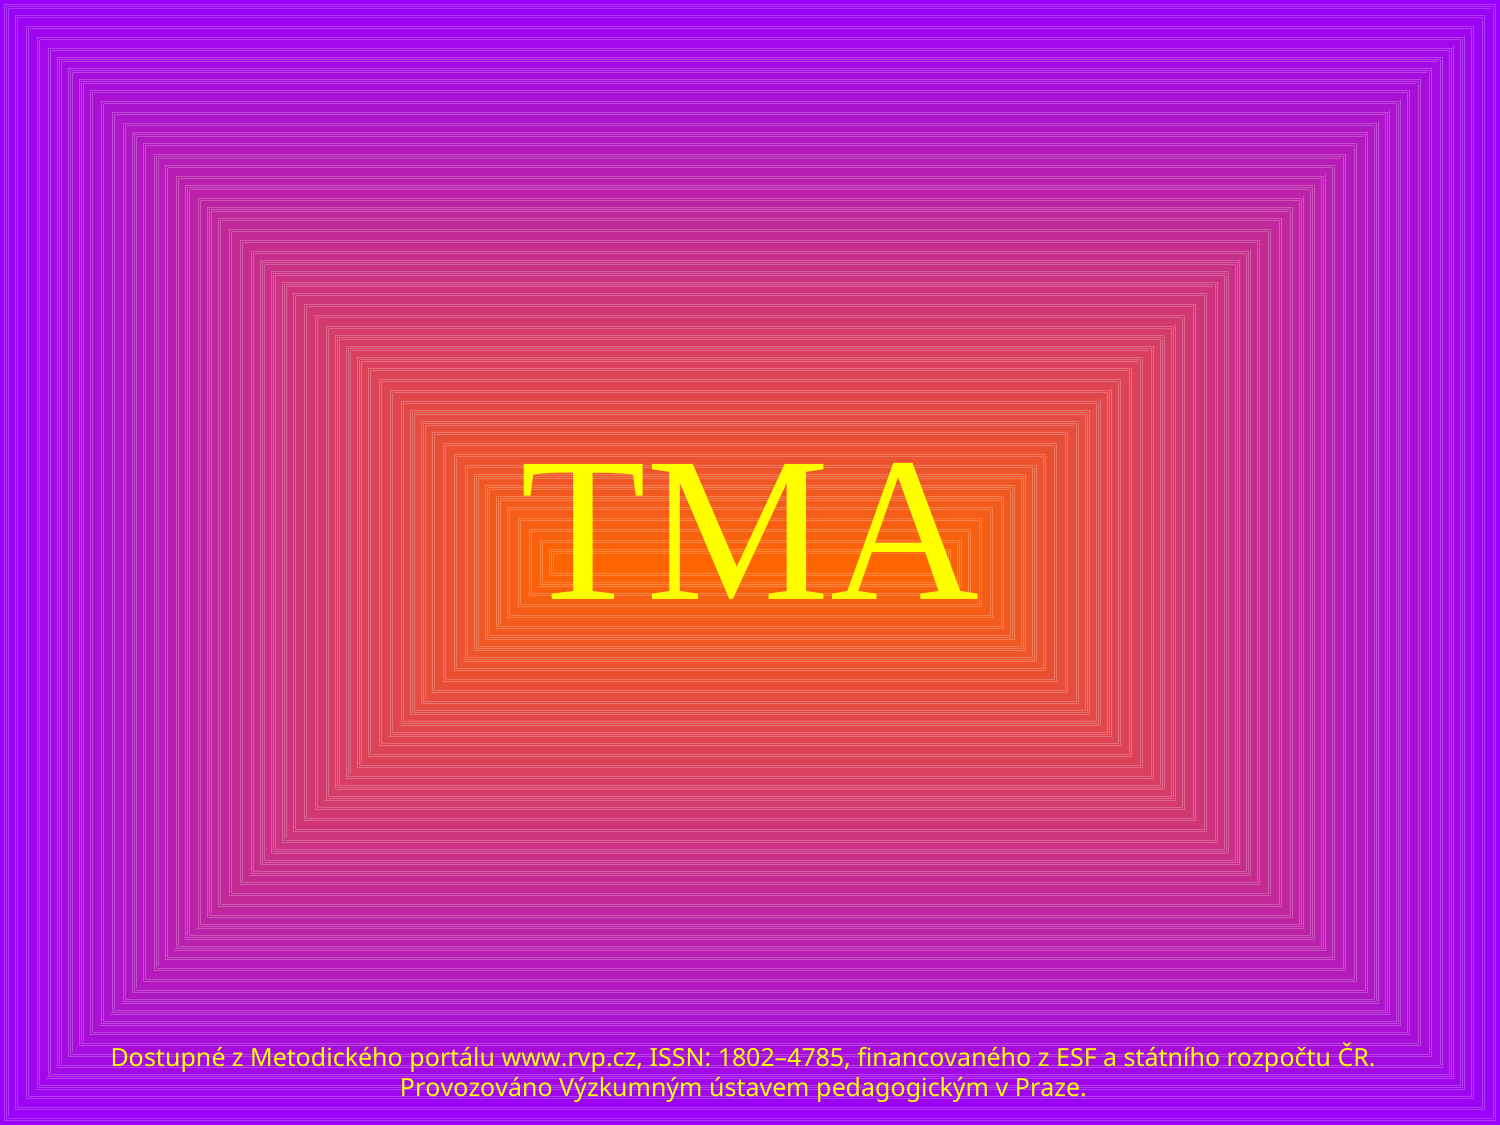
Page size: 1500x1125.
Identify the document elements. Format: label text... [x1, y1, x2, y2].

text_box TMA [0, 385, 1500, 649]
text_box Dostupné z Metodického portálu www.rvp.cz, ISSN: 1802–4785, financovaného z ESF a státního rozpočtu ČR. Provozováno Výzkumným ústavem pedagogickým v Praze. [35, 1041, 1454, 1102]
